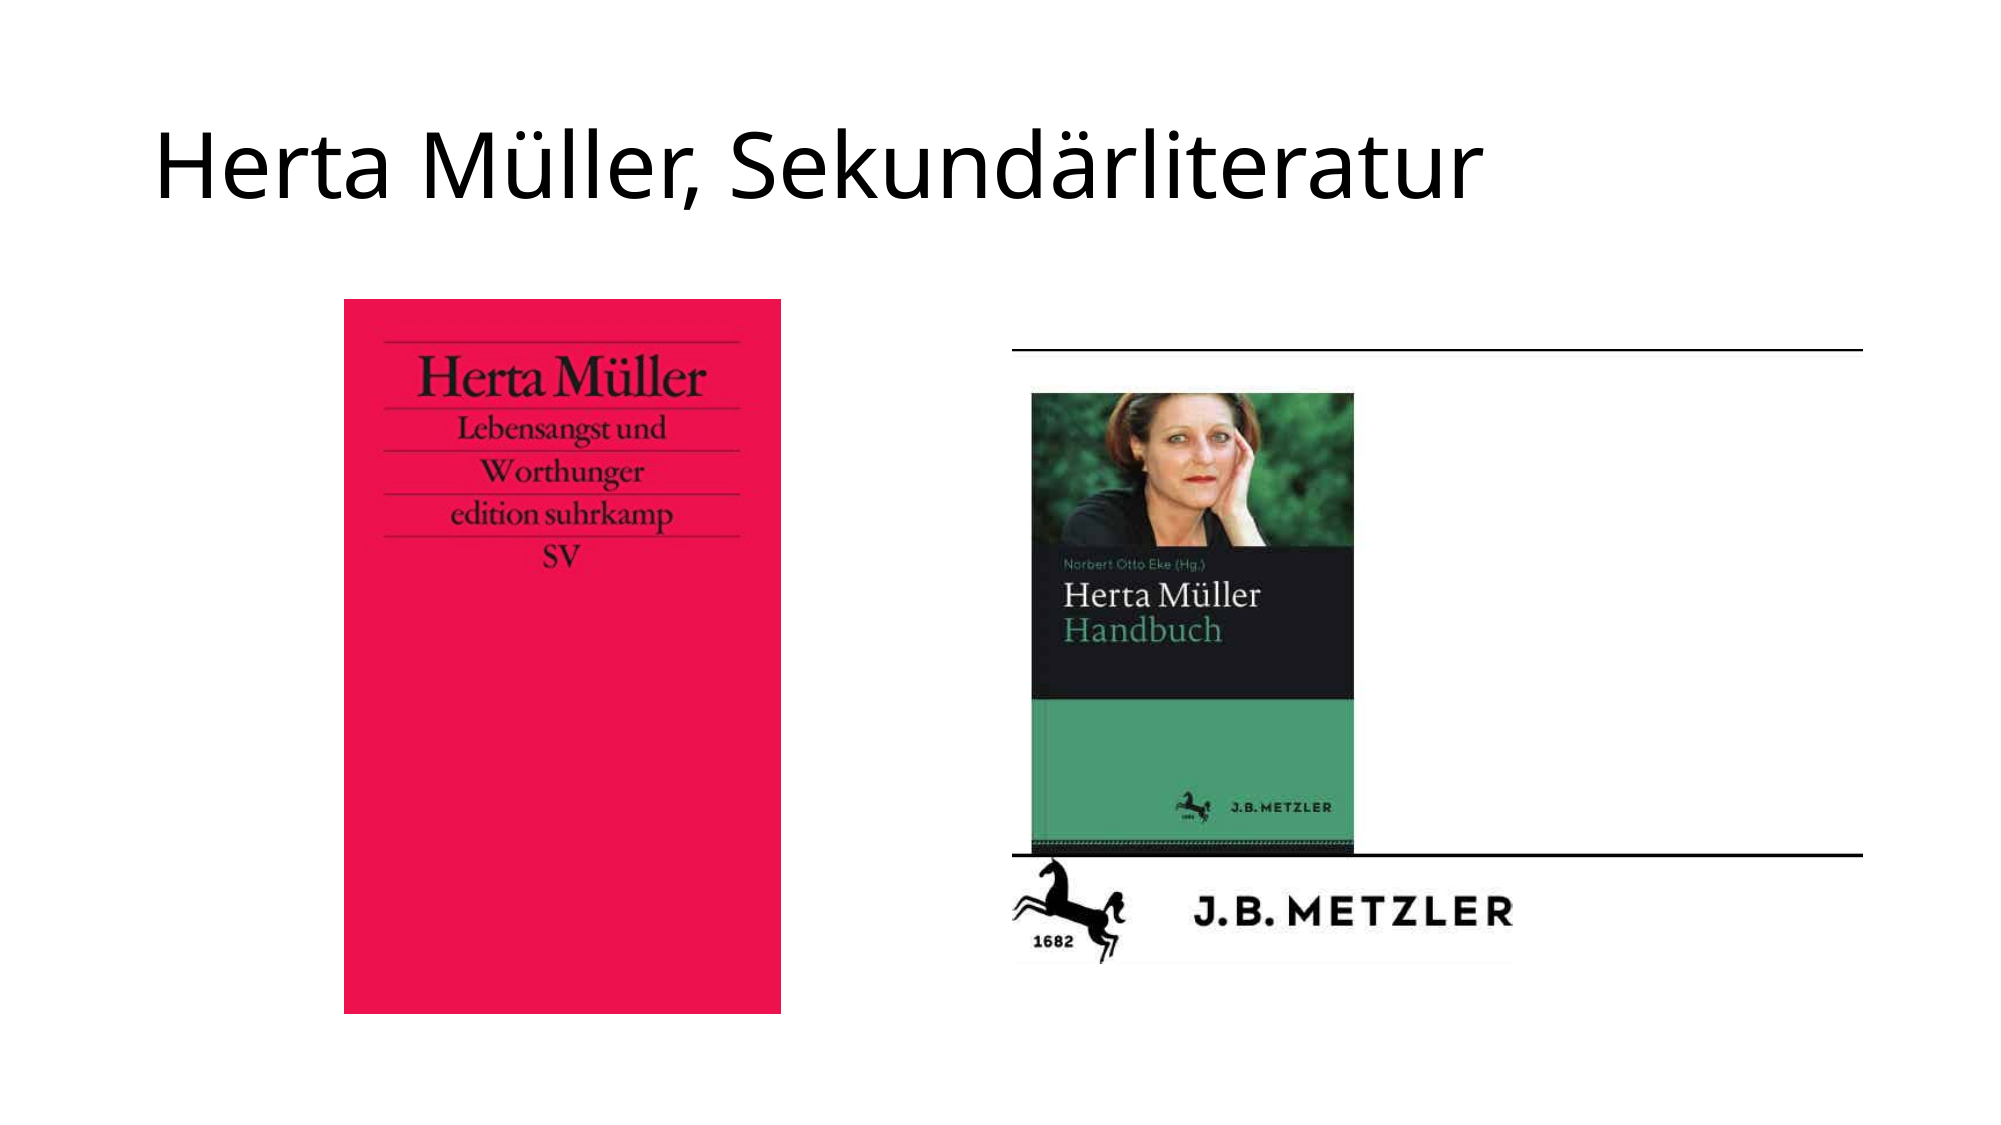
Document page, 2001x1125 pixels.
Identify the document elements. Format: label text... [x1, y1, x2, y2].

title Herta Müller, Sekundärliteratur [137, 59, 1863, 278]
picture [344, 299, 781, 1014]
picture [1012, 349, 1863, 964]
